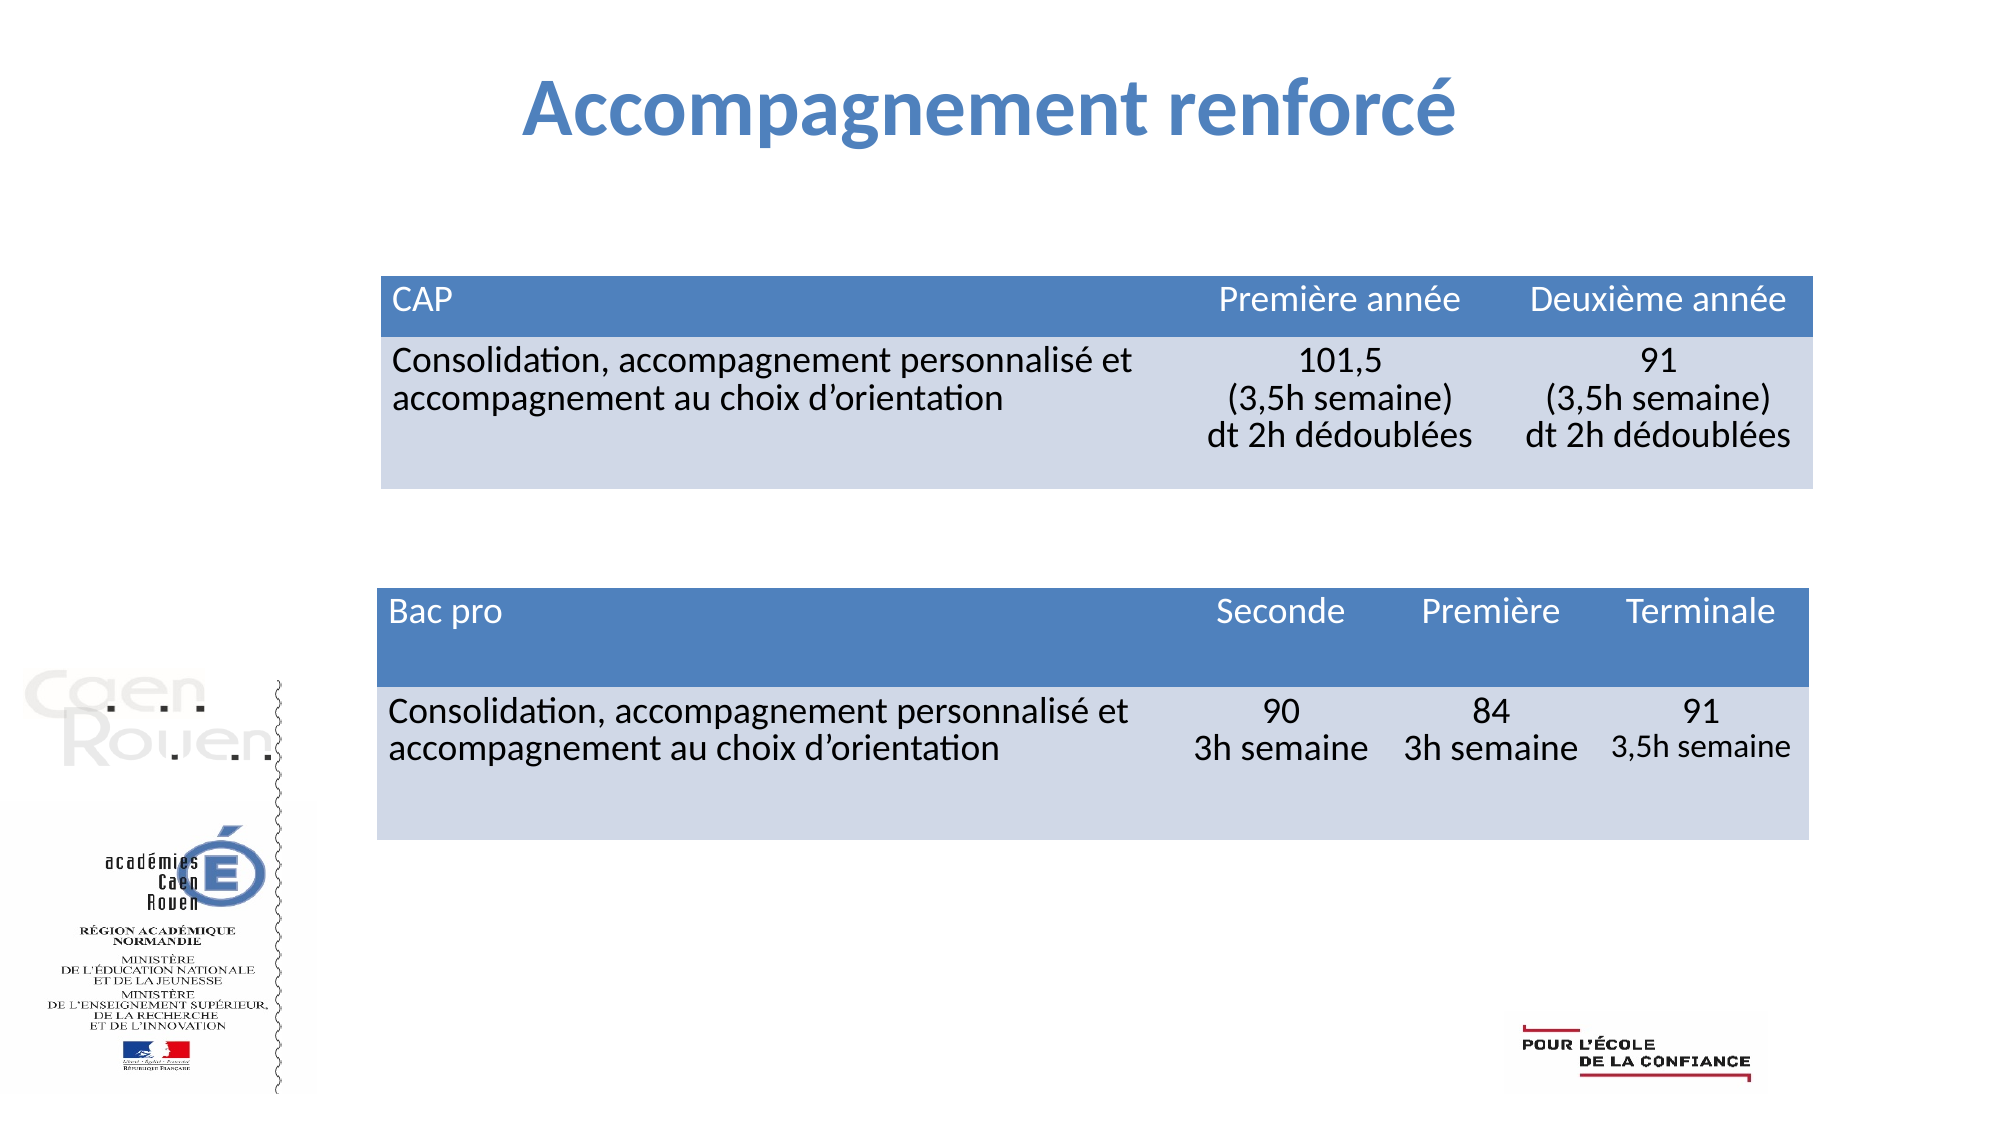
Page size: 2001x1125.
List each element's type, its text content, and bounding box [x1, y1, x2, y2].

table_header Première année [1177, 276, 1504, 337]
title Accompagnement renforcé [99, 45, 1900, 233]
table_cell 91 3,5h semaine [1593, 687, 1809, 840]
table_cell 84 3h semaine [1389, 687, 1593, 840]
table_header Bac pro [377, 588, 1173, 687]
table_cell 101,5 (3,5h semaine) dt 2h dédoublées [1177, 337, 1504, 489]
picture [1504, 1011, 1768, 1094]
table_header Deuxième année [1504, 276, 1813, 337]
table_header Seconde [1173, 588, 1389, 687]
picture [23, 668, 271, 766]
table_cell Consolidation, accompagnement personnalisé et accompagnement au choix d’orientation [381, 337, 1177, 489]
table_cell 90 3h semaine [1173, 687, 1389, 840]
picture [0, 680, 317, 1094]
table_cell Consolidation, accompagnement personnalisé et accompagnement au choix d’orientation [377, 687, 1173, 840]
table_cell 91 (3,5h semaine) dt 2h dédoublées [1504, 337, 1813, 489]
table_header CAP [381, 276, 1177, 337]
table_header Terminale [1593, 588, 1809, 687]
table_header Première [1389, 588, 1593, 687]
